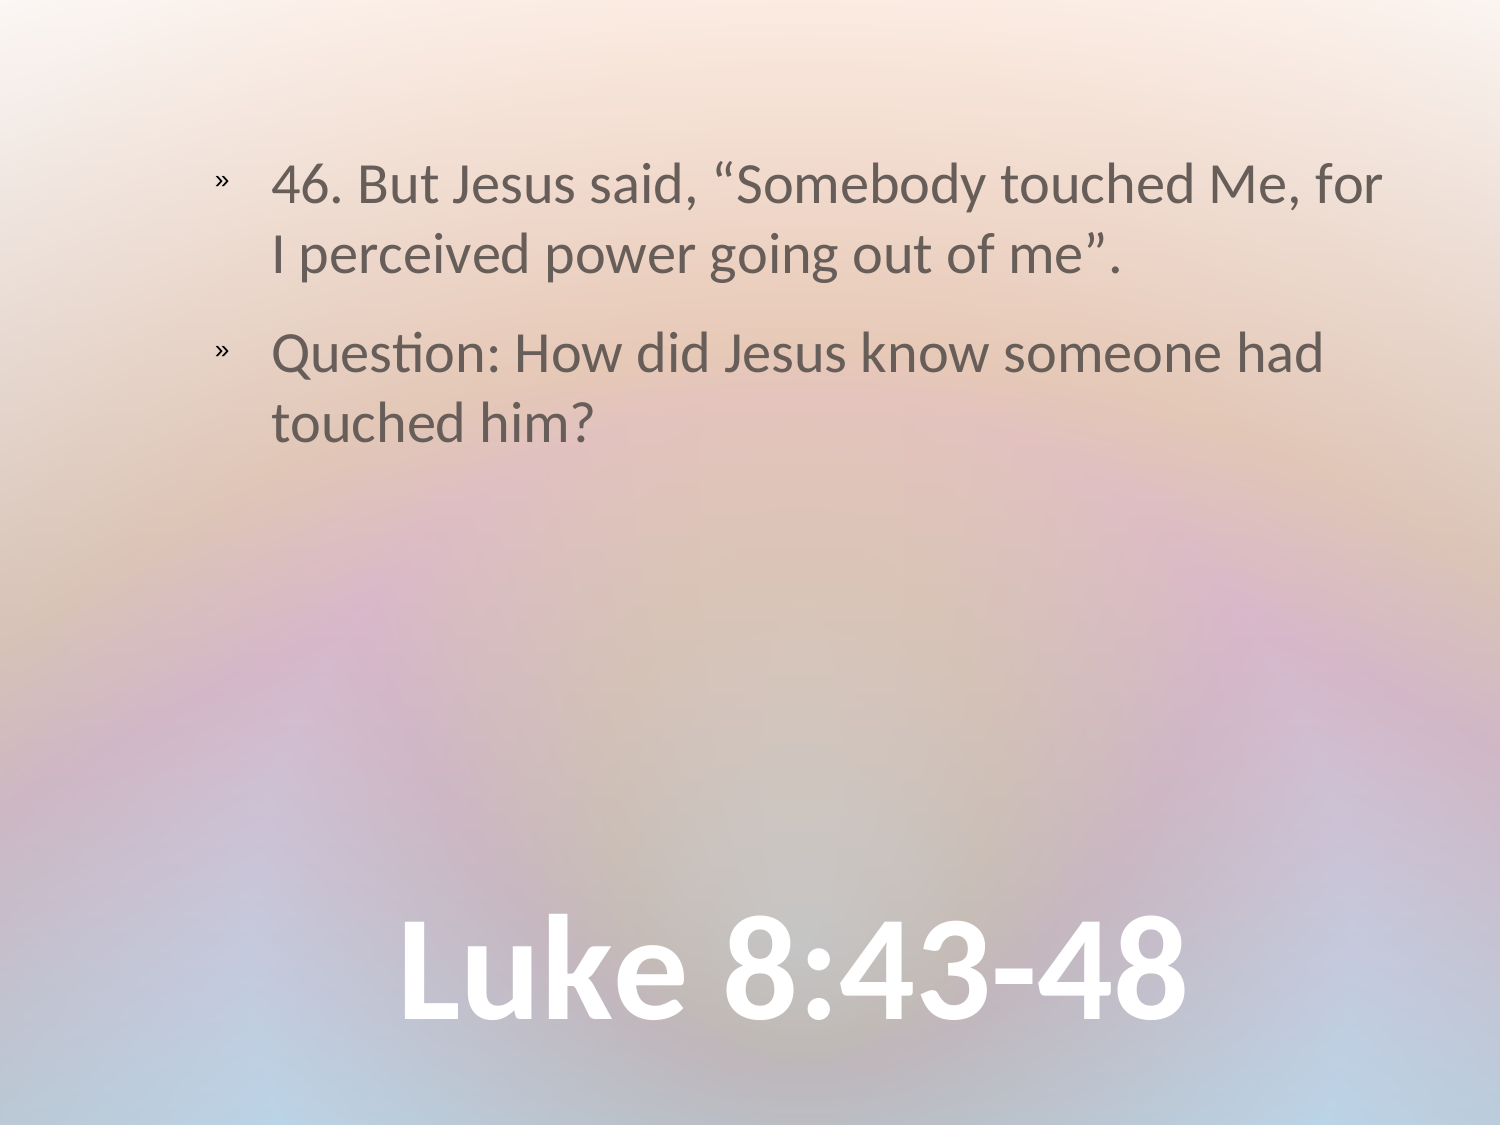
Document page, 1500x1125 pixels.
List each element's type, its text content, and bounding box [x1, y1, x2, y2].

list 46. But Jesus said, “Somebody touched Me, for I perceived power going out of me”. Question: How did Jesus know someone had touched him? [200, 137, 1425, 863]
title Luke 8:43-48 [200, 863, 1388, 1050]
picture [0, 0, 1500, 1125]
